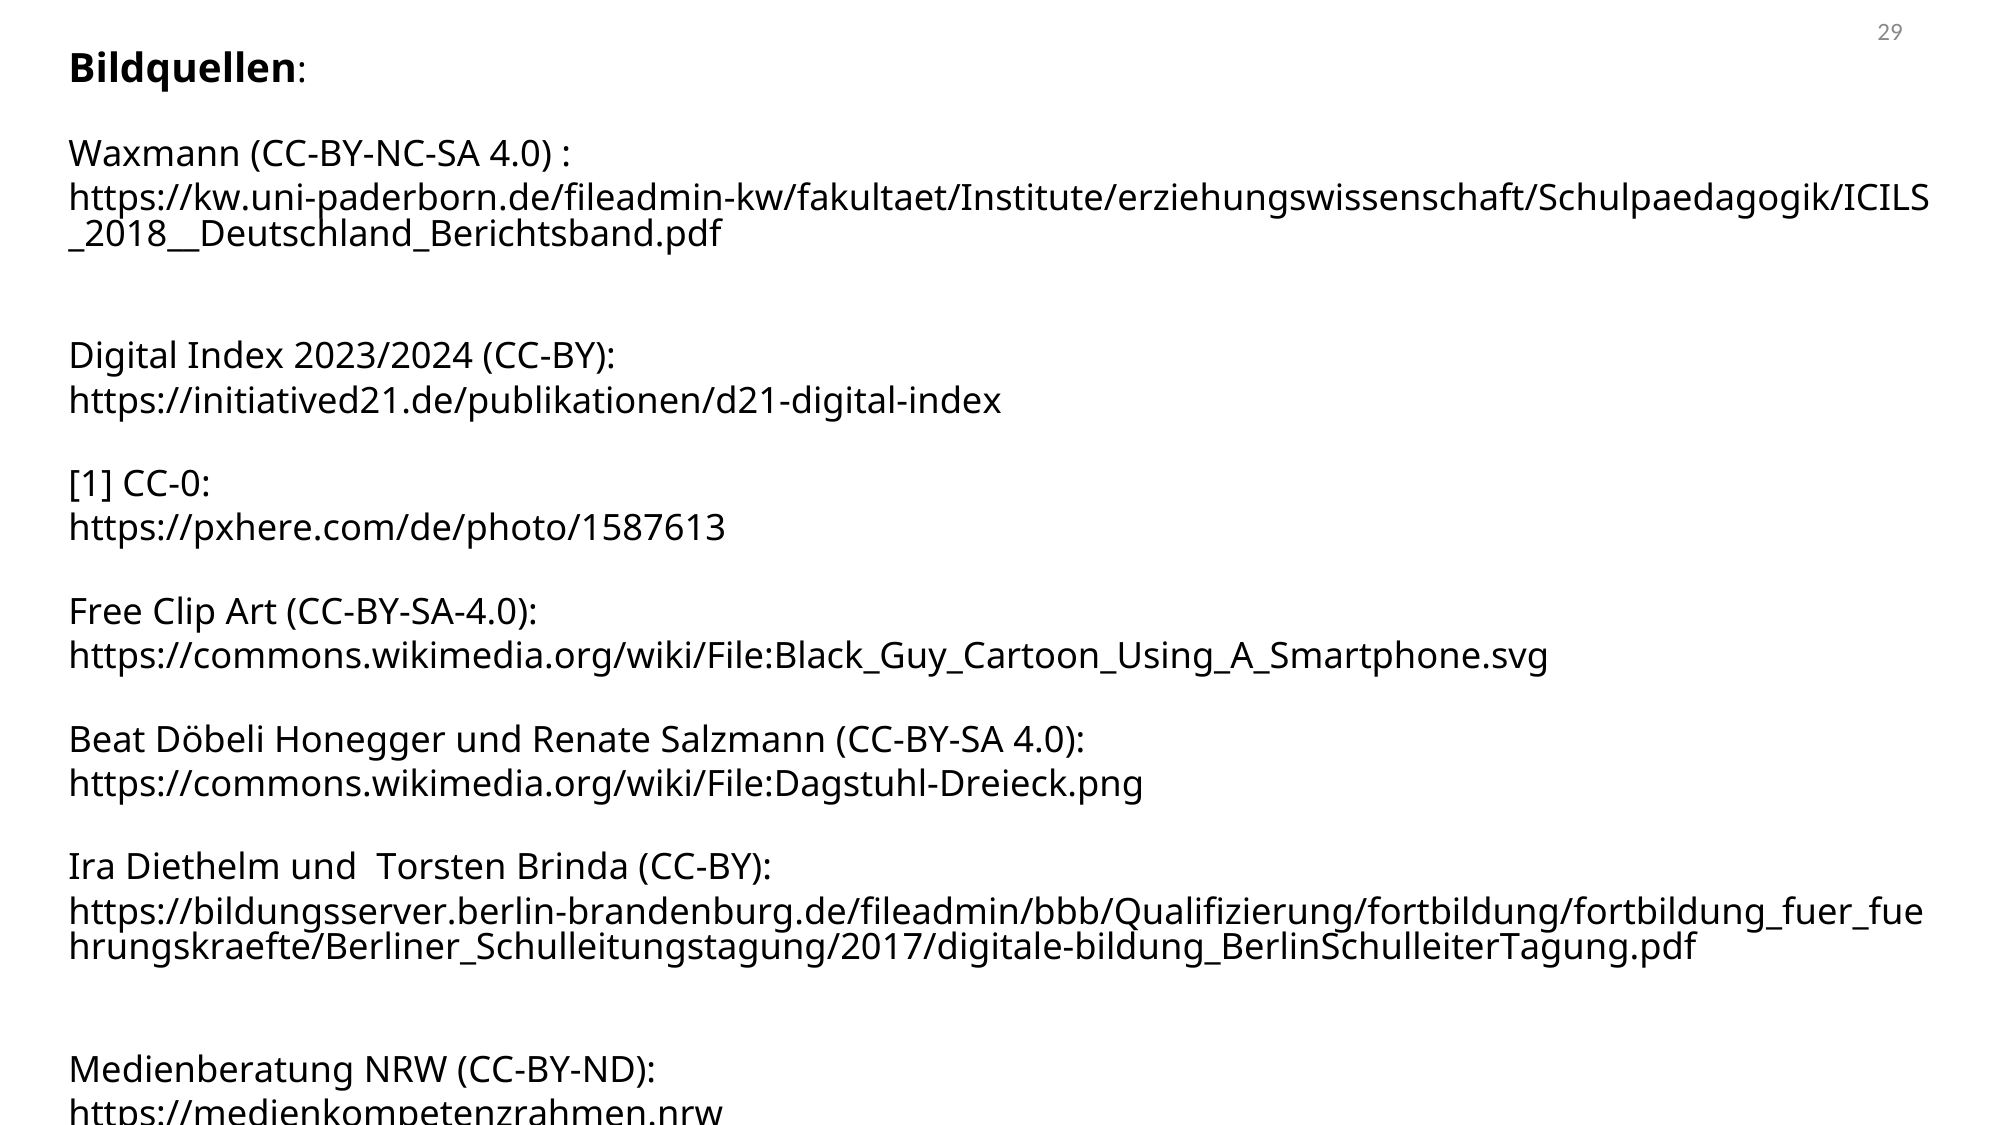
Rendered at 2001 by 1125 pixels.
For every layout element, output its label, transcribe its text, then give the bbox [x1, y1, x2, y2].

text_box 29 [1862, 0, 2000, 61]
title Bildquellen: Waxmann (CC-BY-NC-SA 4.0) : https://kw.uni-paderborn.de/fileadmin-kw/fakultaet/Institute/erziehungswissenschaft/Schulpaedagogik/ICILS_2018__Deutschland_Berichtsband.pdf Digital Index 2023/2024 (CC-BY): https://initiatived21.de/publikationen/d21-digital-index [1] CC-0: https://pxhere.com/de/photo/1587613 Free Clip Art (CC-BY-SA-4.0): https://commons.wikimedia.org/wiki/File:Black_Guy_Cartoon_Using_A_Smartphone.svg Beat Döbeli Honegger und Renate Salzmann (CC-BY-SA 4.0): https://commons.wikimedia.org/wiki/File:Dagstuhl-Dreieck.png Ira Diethelm und Torsten Brinda (CC-BY): https://bildungsserver.berlin-brandenburg.de/fileadmin/bbb/Qualifizierung/fortbildung/fortbildung_fuer_fuehrungskraefte/Berliner_Schulleitungstagung/2017/digitale-bildung_BerlinSchulleiterTagung.pdf Medienberatung NRW (CC-BY-ND): https://medienkompetenzrahmen.nrw [53, 34, 1947, 1078]
